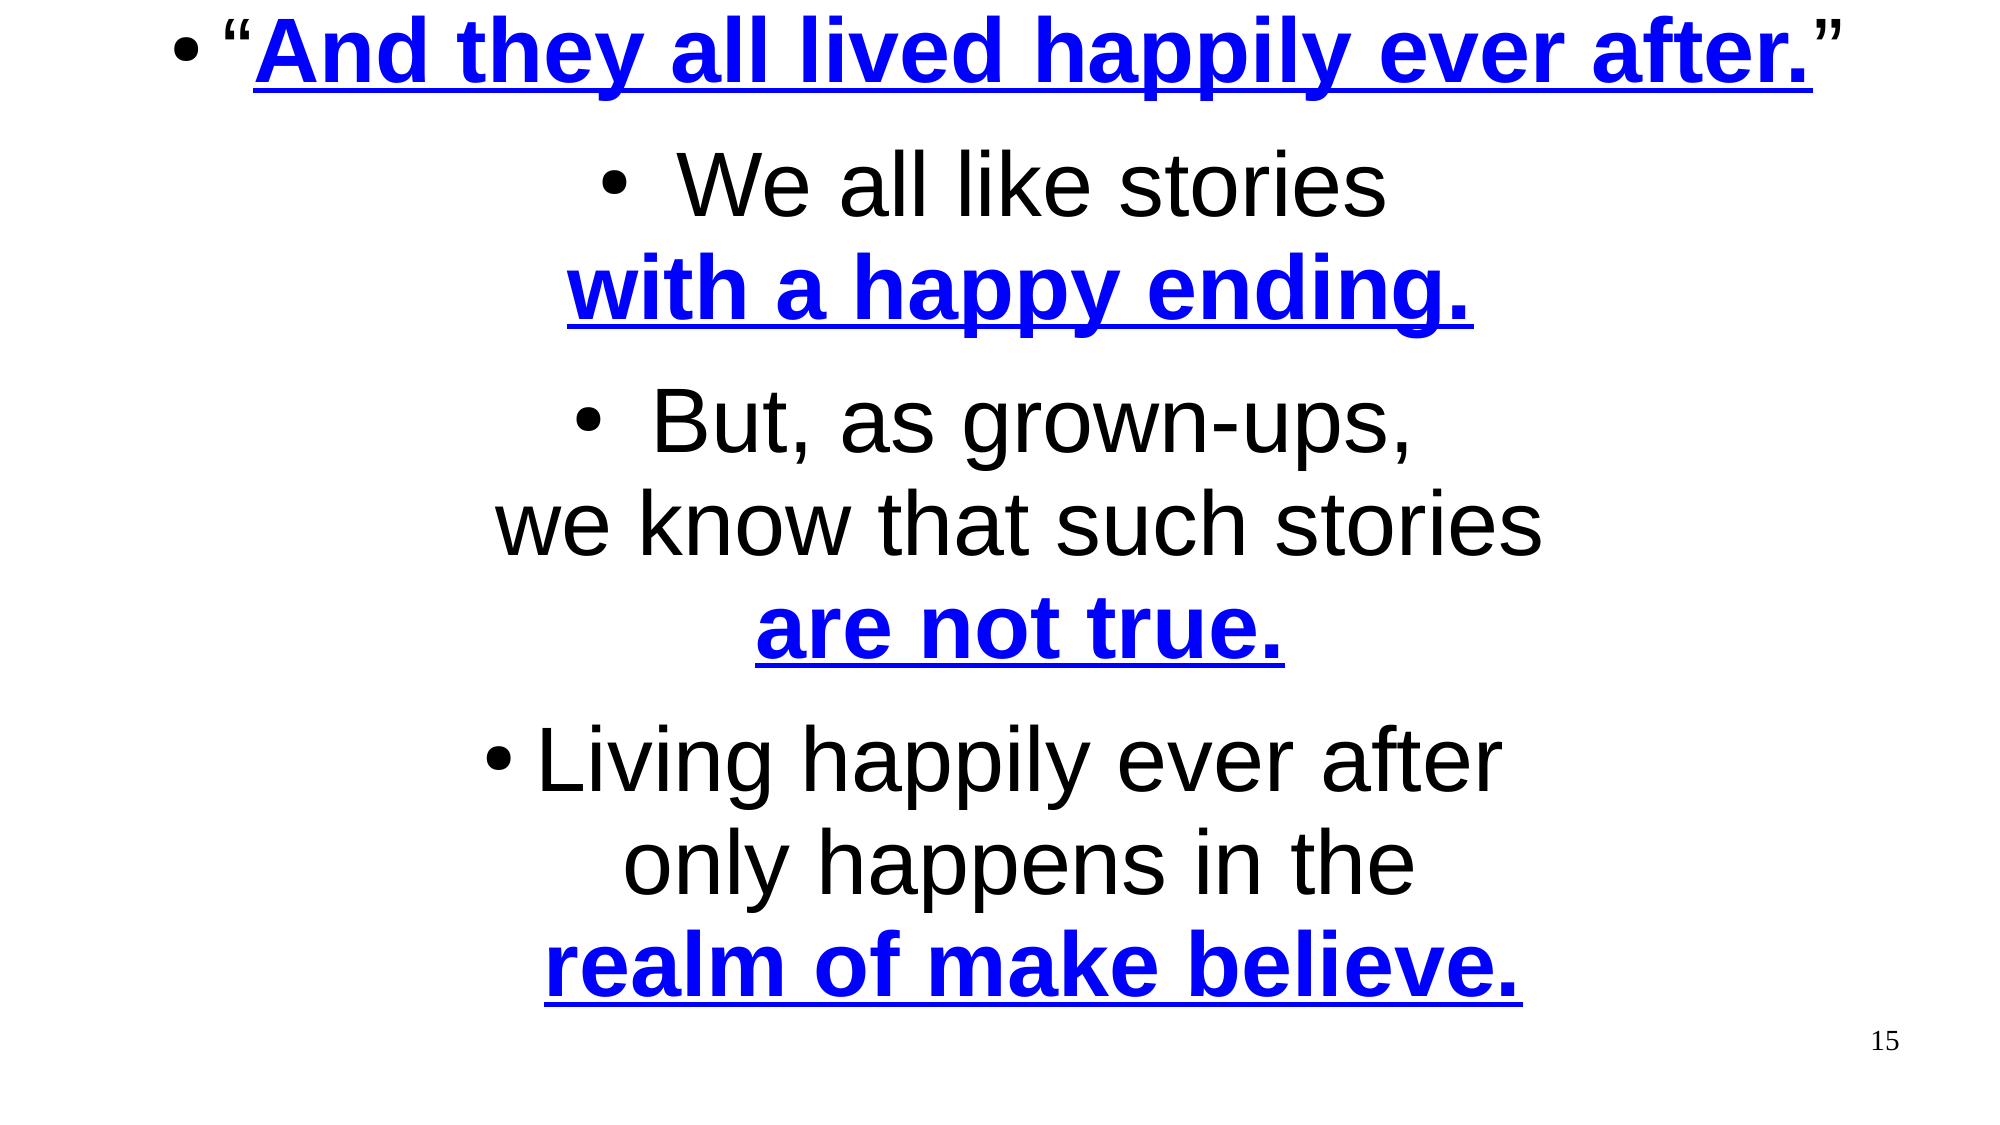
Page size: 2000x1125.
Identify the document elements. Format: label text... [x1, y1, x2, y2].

list “And they all lived happily ever after.” We all like stories with a happy ending. But, as grown-ups, we know that such stories are not true. Living happily ever after only happens in the realm of make believe. [0, 0, 1996, 1123]
